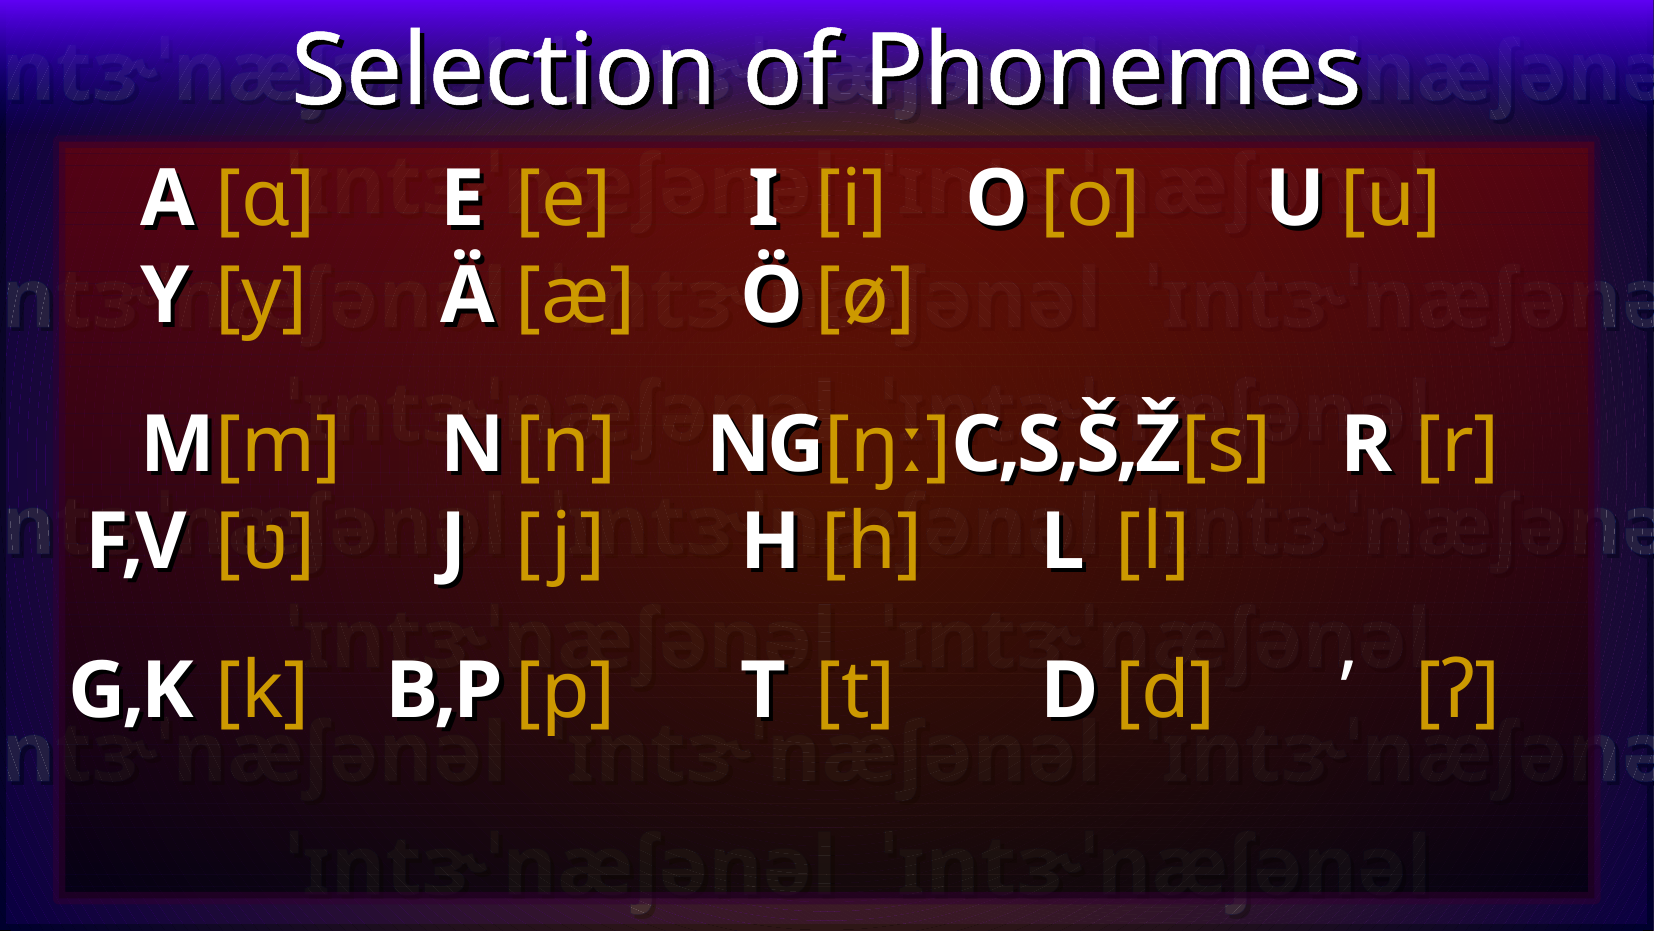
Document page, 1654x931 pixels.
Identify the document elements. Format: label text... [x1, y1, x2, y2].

title Selection of Phonemes [0, 0, 1654, 130]
text_box A [ɑ] E [e] I [i] O [o] U [u] Y [y] Ä [æ] Ö [ø] M[m] N [n] NG[ŋː]C,S,Š,Ž[s] R [r] F,V [ʋ] J [j] H [h] L [l] G,K [k] B,P [p] T [t] D [d] ’ [ʔ] [59, 141, 1595, 899]
